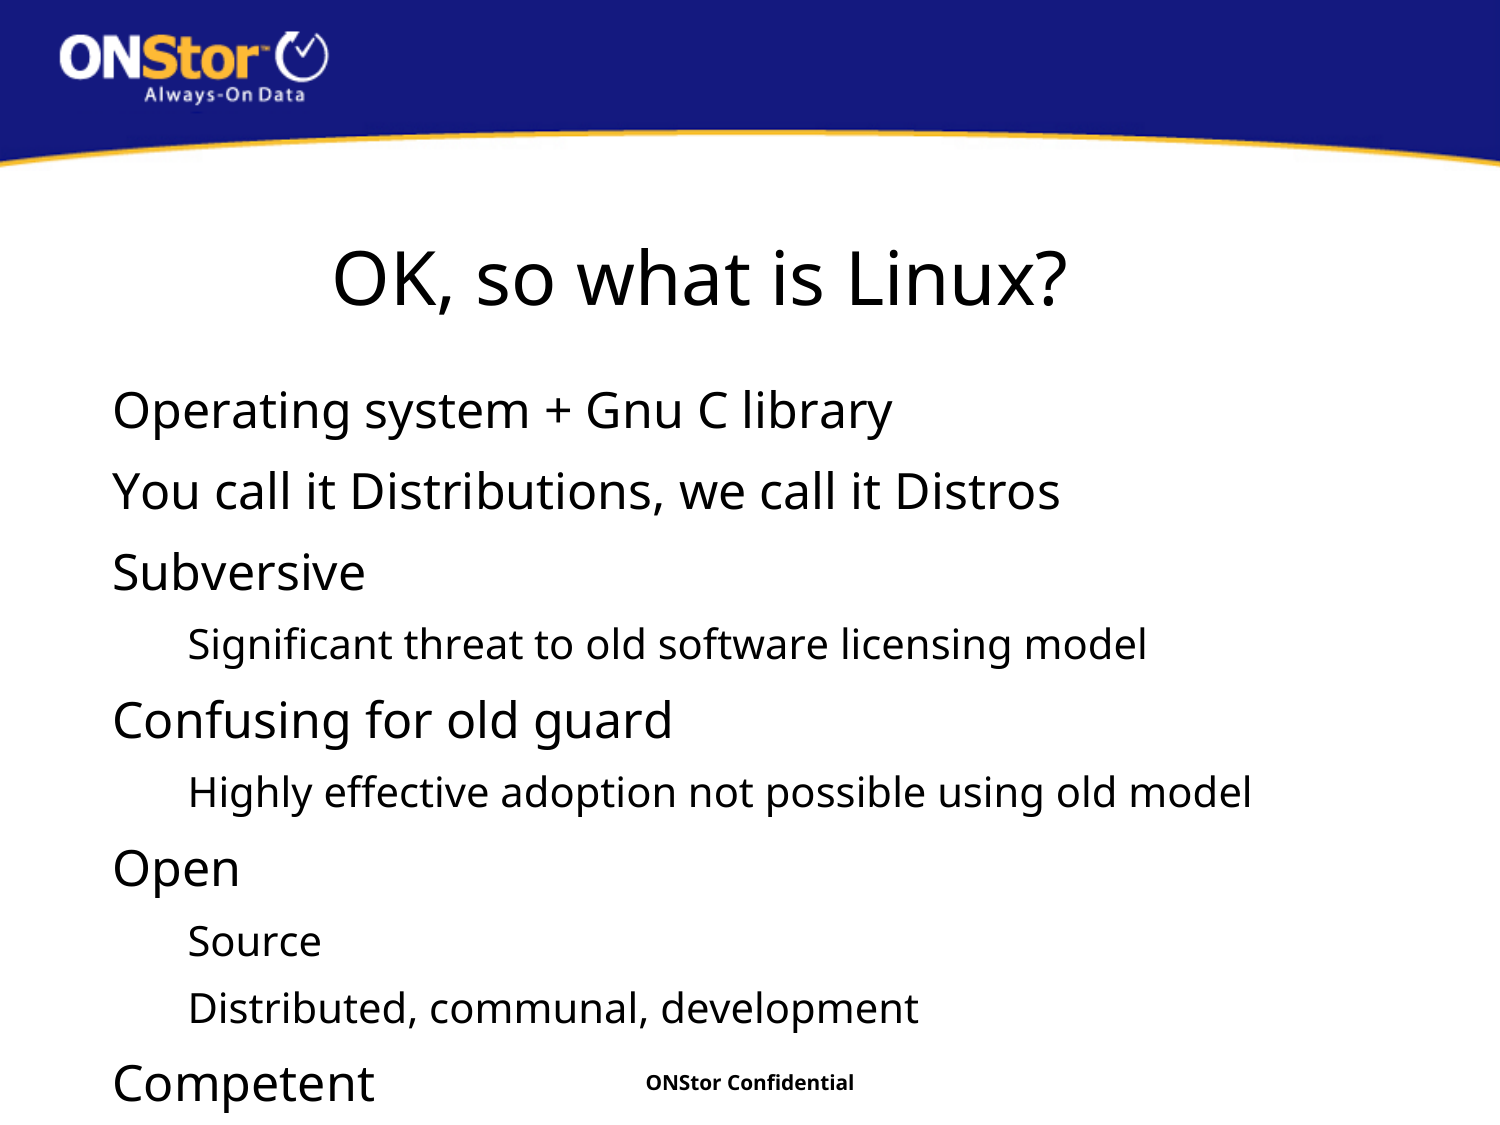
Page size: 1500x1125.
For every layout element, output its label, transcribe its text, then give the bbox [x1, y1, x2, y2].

list Operating system + Gnu C library You call it Distributions, we call it Distros Subversive Significant threat to old software licensing model Confusing for old guard Highly effective adoption not possible using old model Open Source Distributed, communal, development Competent Freedom [112, 375, 1388, 1093]
title OK, so what is Linux? [62, 182, 1338, 370]
